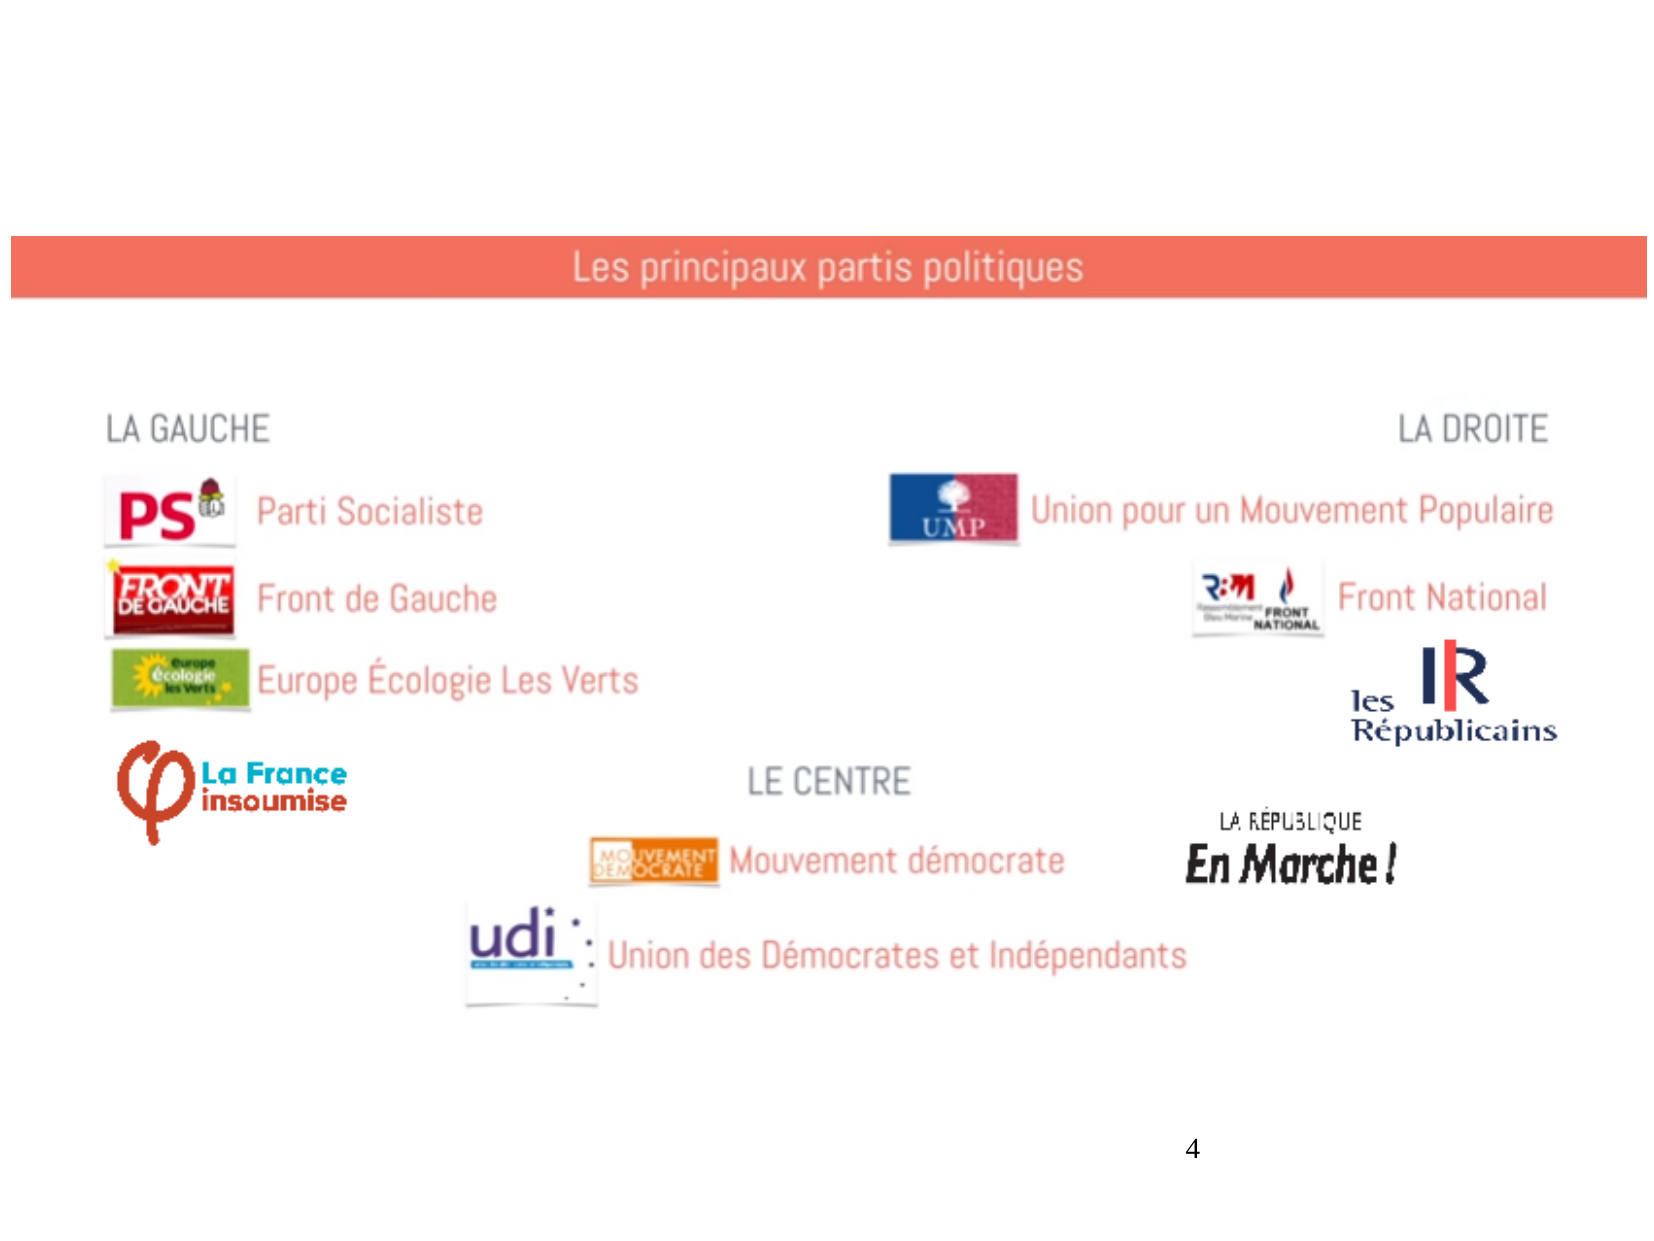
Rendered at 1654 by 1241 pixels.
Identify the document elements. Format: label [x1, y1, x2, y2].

picture [11, 236, 1647, 1050]
text_box [1185, 1129, 1571, 1216]
